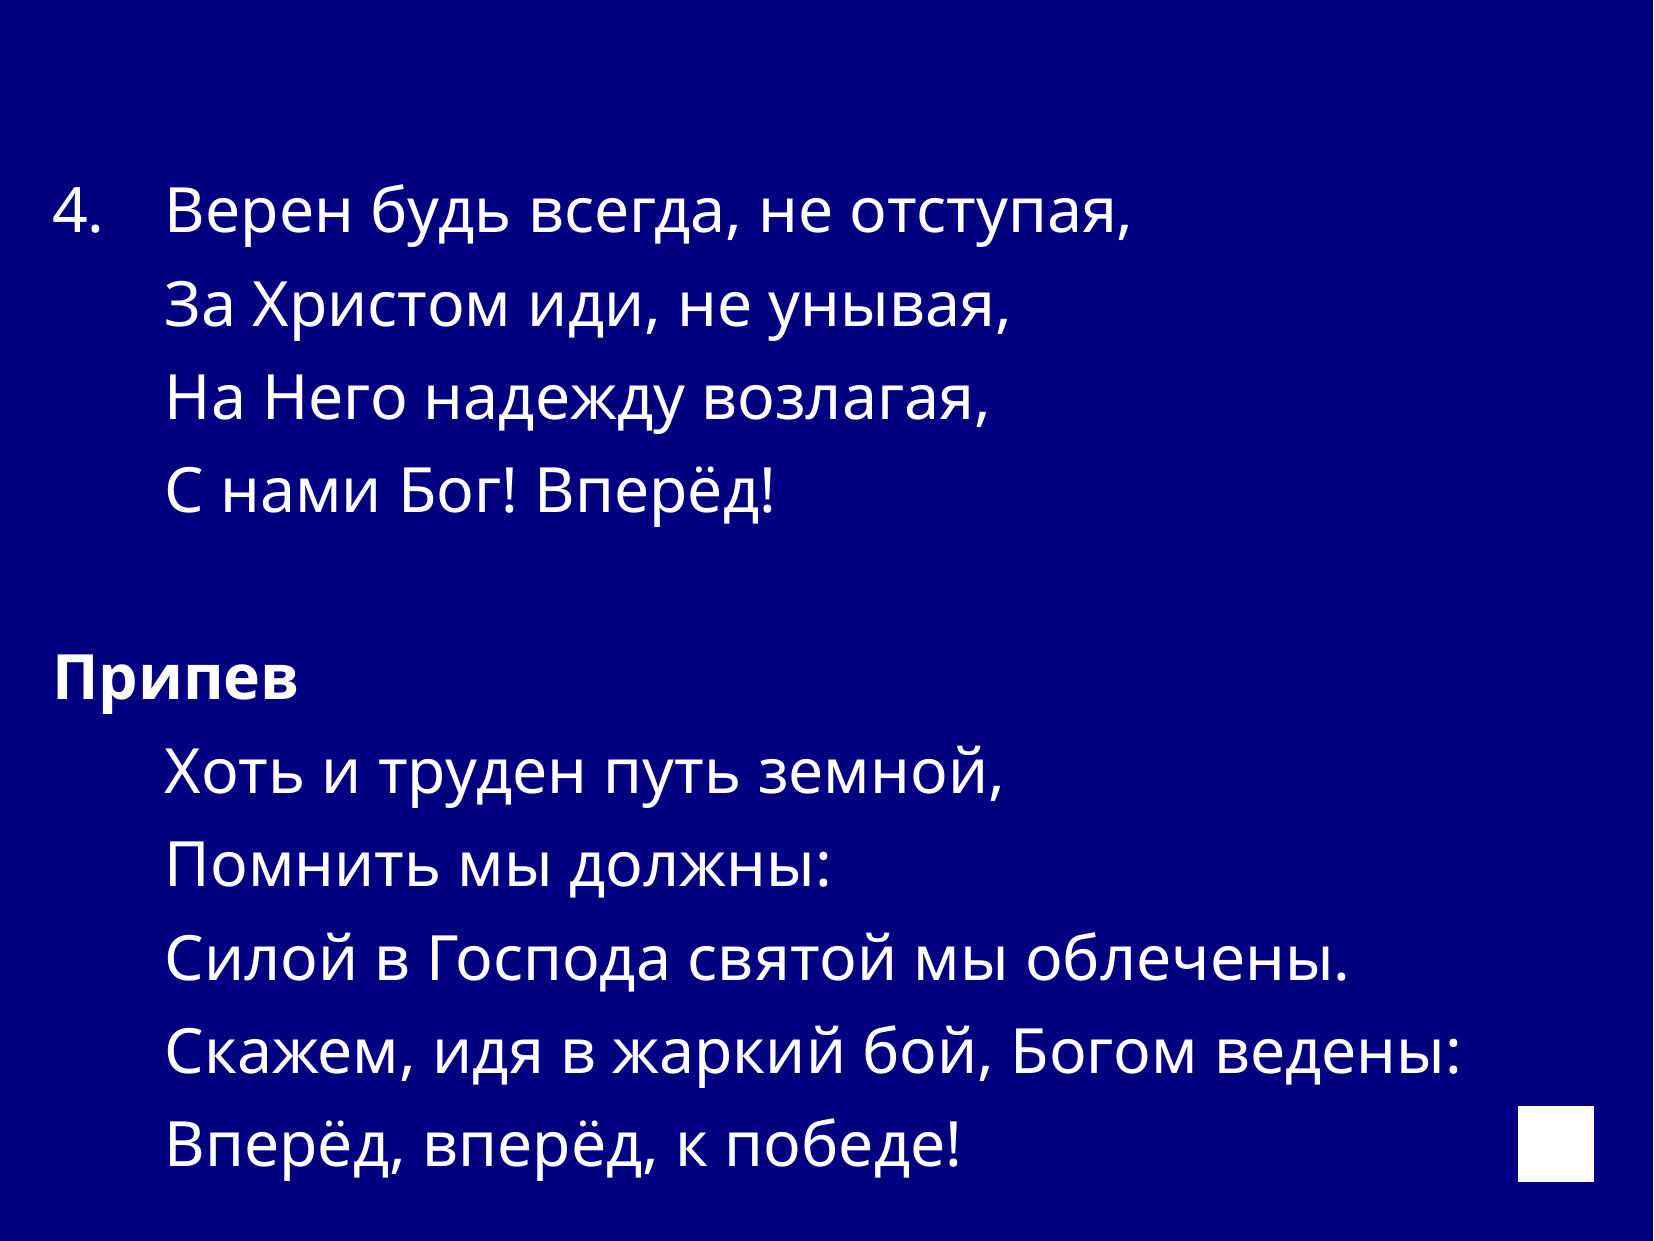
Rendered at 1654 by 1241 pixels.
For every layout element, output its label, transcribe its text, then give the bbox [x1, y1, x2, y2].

text_box [1518, 1163, 1594, 1182]
text_box 4. Верен будь всегда, не отступая, За Христом иди, не унывая, На Него надежду возлагая, С нами Бог! Вперёд! Припев Хоть и труден путь земной, Помнить мы должны: Силой в Господа святой мы облечены. Скажем, идя в жаркий бой, Богом ведены: Вперёд, вперёд, к победе! [37, 150, 1651, 1163]
